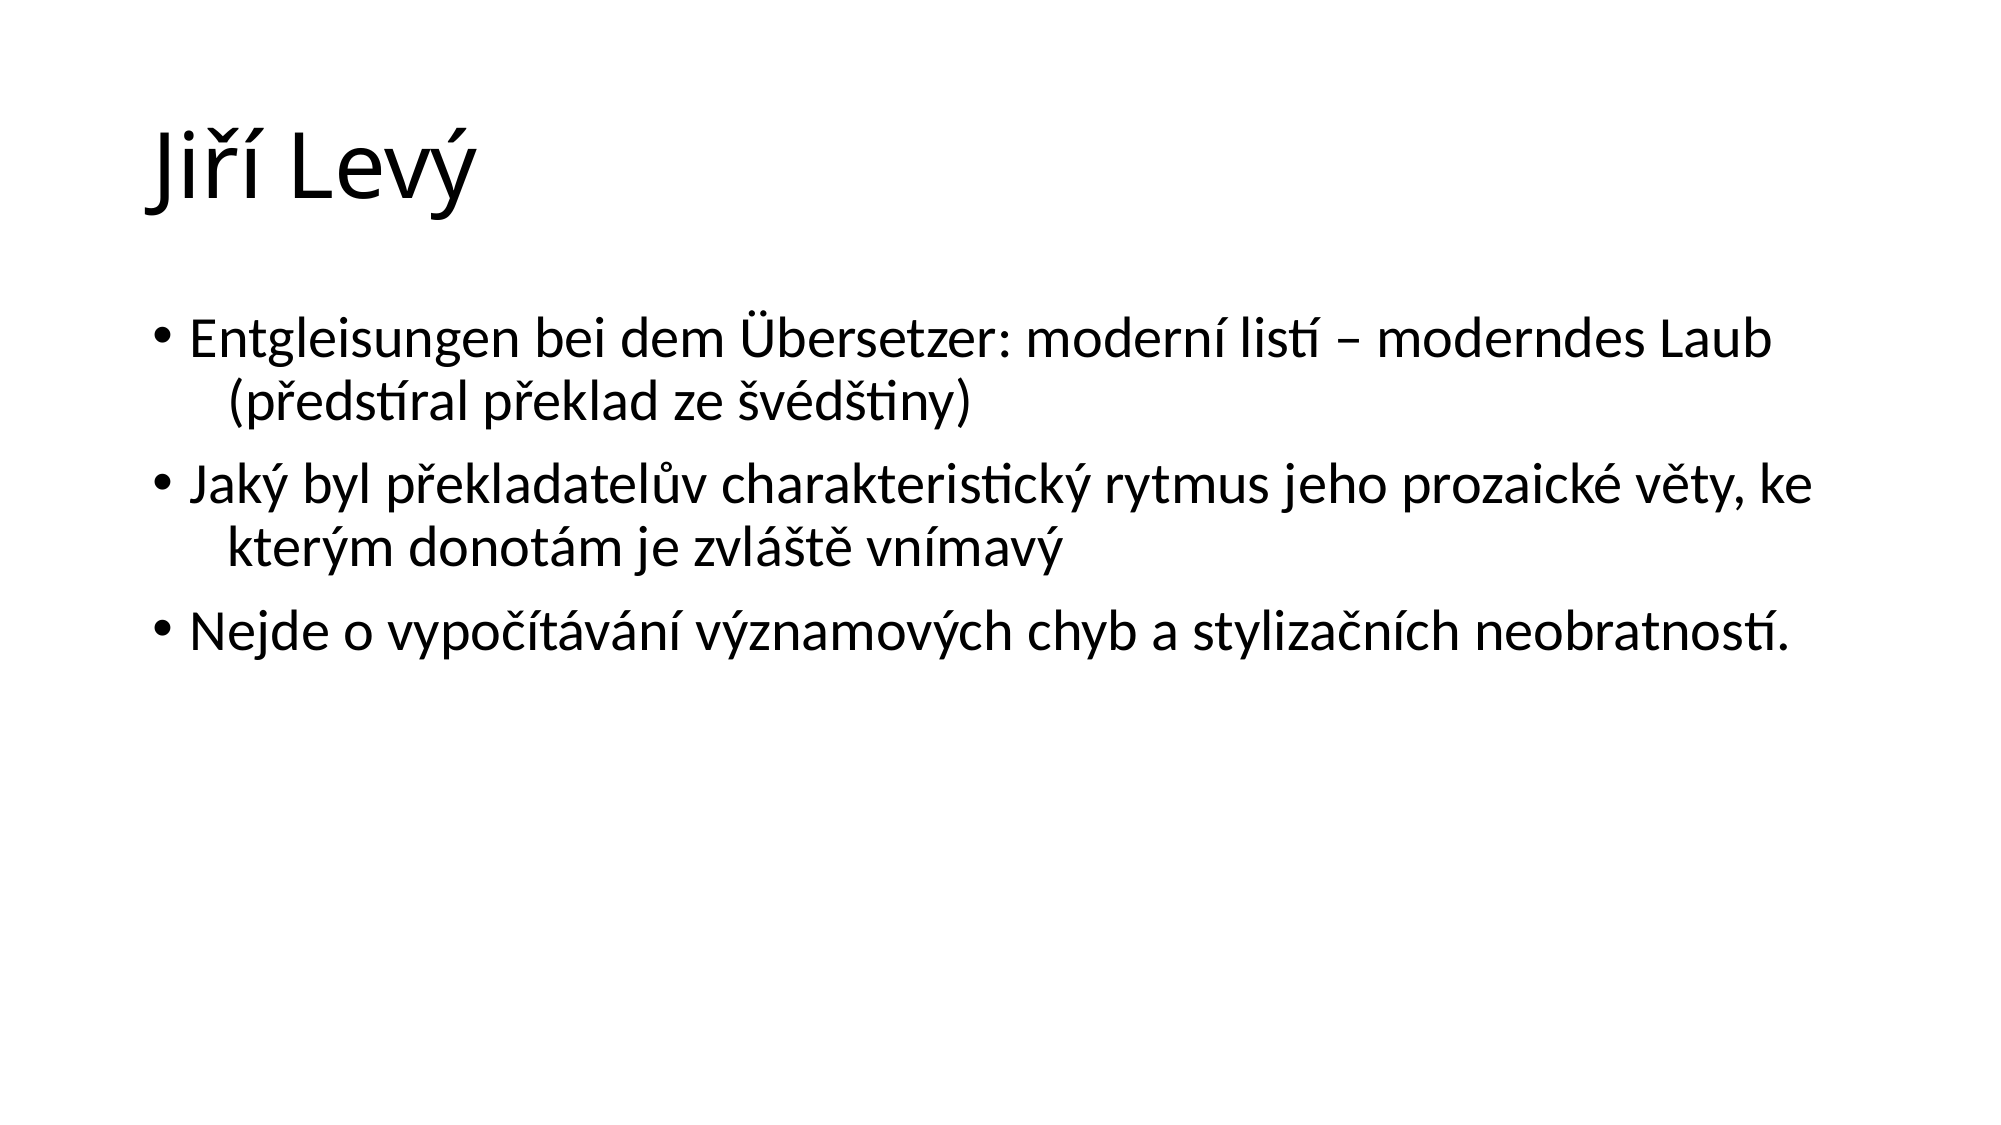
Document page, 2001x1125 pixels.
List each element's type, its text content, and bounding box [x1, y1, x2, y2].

list Entgleisungen bei dem Übersetzer: moderní listí – moderndes Laub (předstíral překlad ze švédštiny) Jaký byl překladatelův charakteristický rytmus jeho prozaické věty, ke kterým donotám je zvláště vnímavý Nejde o vypočítávání významových chyb a stylizačních neobratností. [137, 299, 1863, 1014]
title Jiří Levý [137, 59, 1863, 278]
